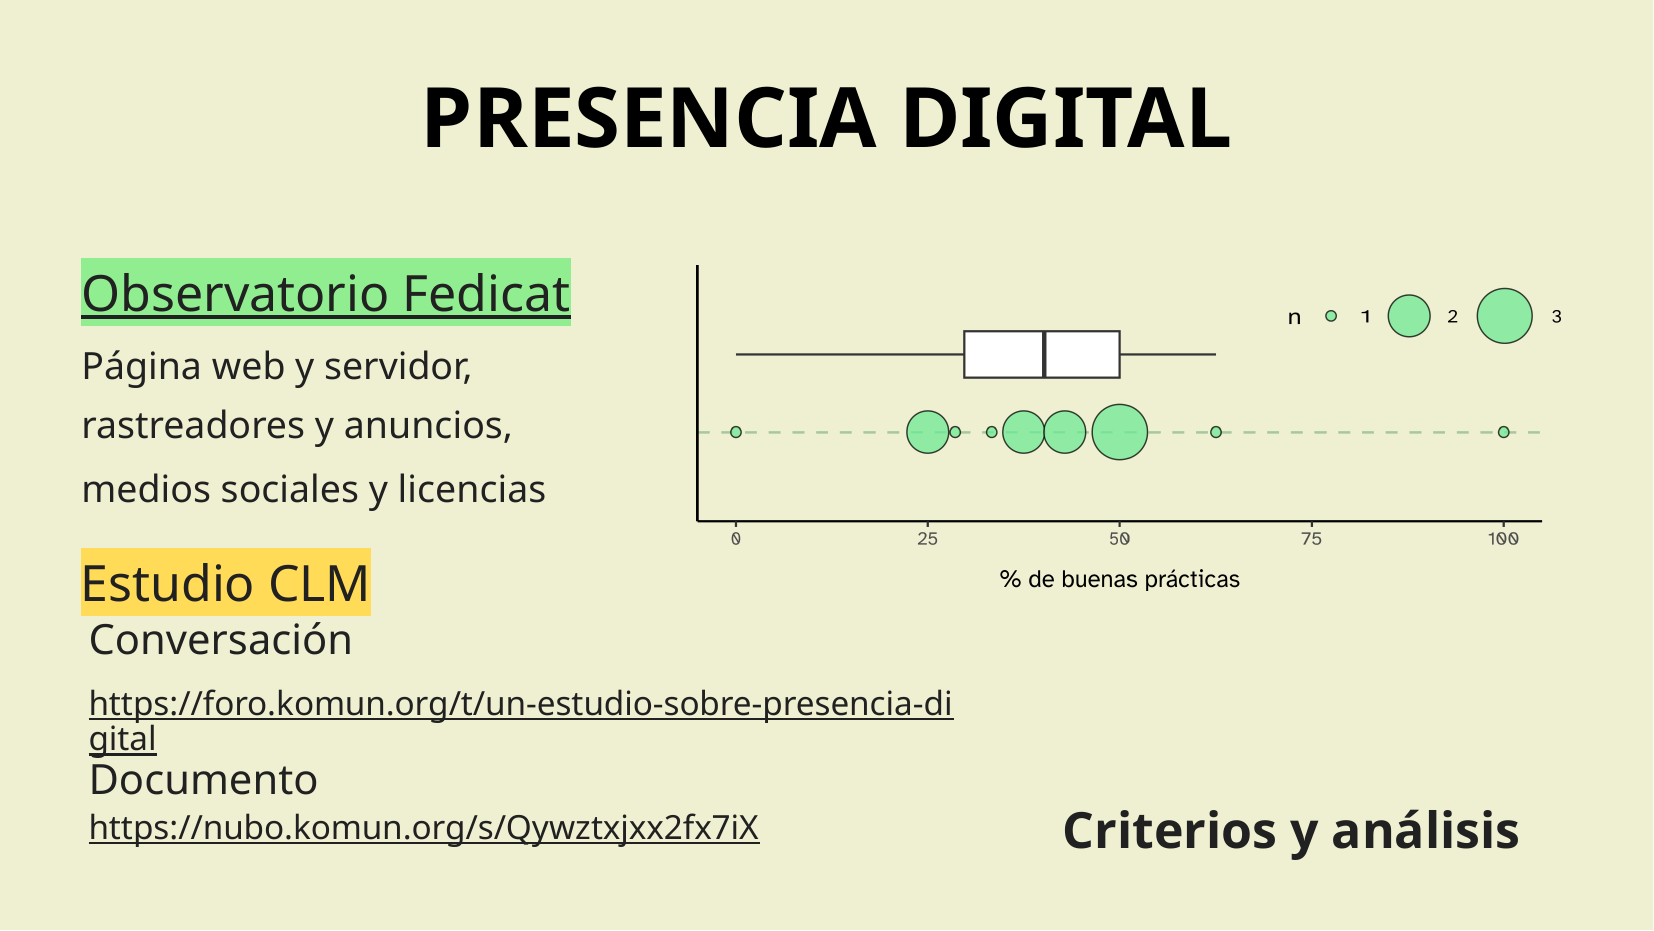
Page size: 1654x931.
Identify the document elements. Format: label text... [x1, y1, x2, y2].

text_box Conversación [88, 598, 479, 678]
text_box Criterios y análisis [1062, 784, 1536, 845]
text_box Documento [88, 755, 390, 802]
picture [696, 265, 1561, 591]
text_box https://nubo.komun.org/s/Qywztxjxx2fx7iX [88, 797, 957, 856]
text_box Observatorio Fedicat Página web y servidor, rastreadores y anuncios, medios sociales y licencias [81, 247, 650, 455]
text_box Estudio CLM [80, 537, 649, 598]
text_box https://foro.komun.org/t/un-estudio-sobre-presencia-digital [88, 673, 957, 732]
title Presencia digital [82, 11, 1571, 219]
